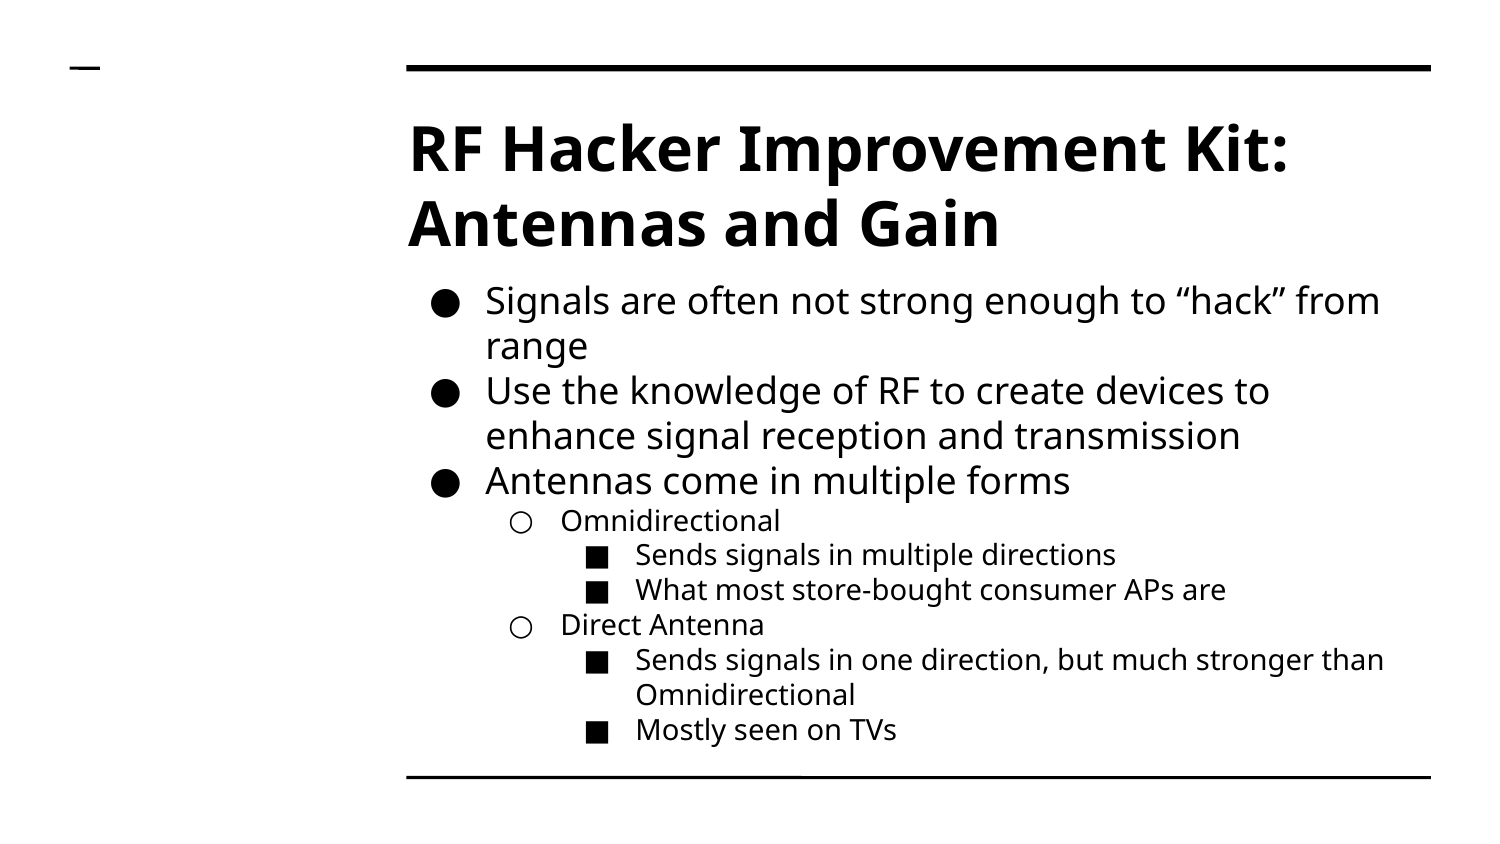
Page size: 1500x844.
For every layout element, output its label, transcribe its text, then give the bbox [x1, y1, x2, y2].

list Signals are often not strong enough to “hack” from range Use the knowledge of RF to create devices to enhance signal reception and transmission Antennas come in multiple forms Omnidirectional Sends signals in multiple directions What most store-bought consumer APs are Direct Antenna Sends signals in one direction, but much stronger than Omnidirectional Mostly seen on TVs [395, 261, 1433, 755]
title RF Hacker Improvement Kit: Antennas and Gain [393, 94, 1431, 199]
